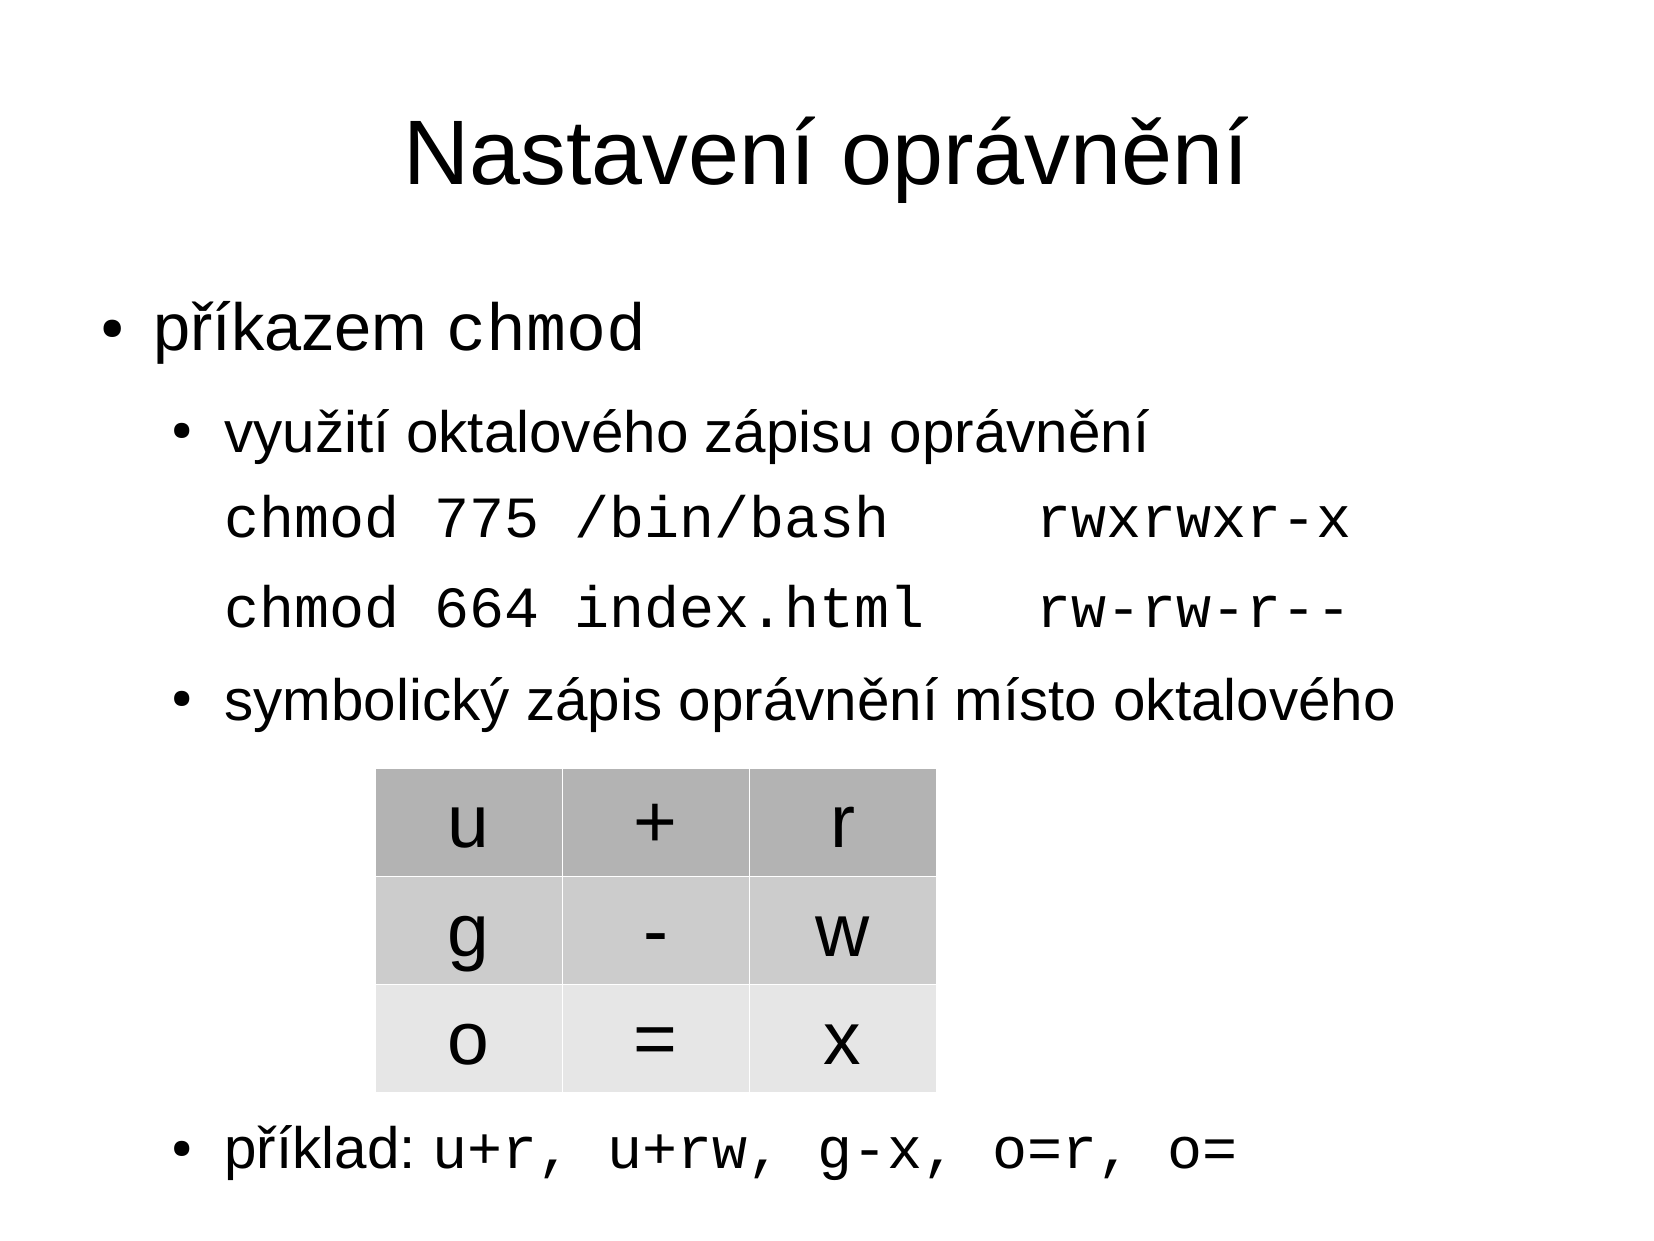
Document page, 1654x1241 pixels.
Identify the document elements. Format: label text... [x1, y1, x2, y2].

table_cell o [376, 985, 562, 1092]
list příkazem chmod využití oktalového zápisu oprávnění chmod 775 /bin/bash rwxrwxr-x chmod 664 index.html rw-rw-r-- symbolický zápis oprávnění místo oktalového příklad: u+r, u+rw, g-x, o=r, o= [82, 290, 1571, 1186]
table_cell g [376, 877, 562, 984]
table_header + [563, 769, 749, 876]
table_cell w [750, 877, 936, 984]
table_header r [750, 769, 936, 876]
table_cell x [750, 985, 936, 1092]
table_cell = [563, 985, 749, 1092]
table_header u [376, 769, 562, 876]
table_cell - [563, 877, 749, 984]
title Nastavení oprávnění [82, 56, 1571, 250]
